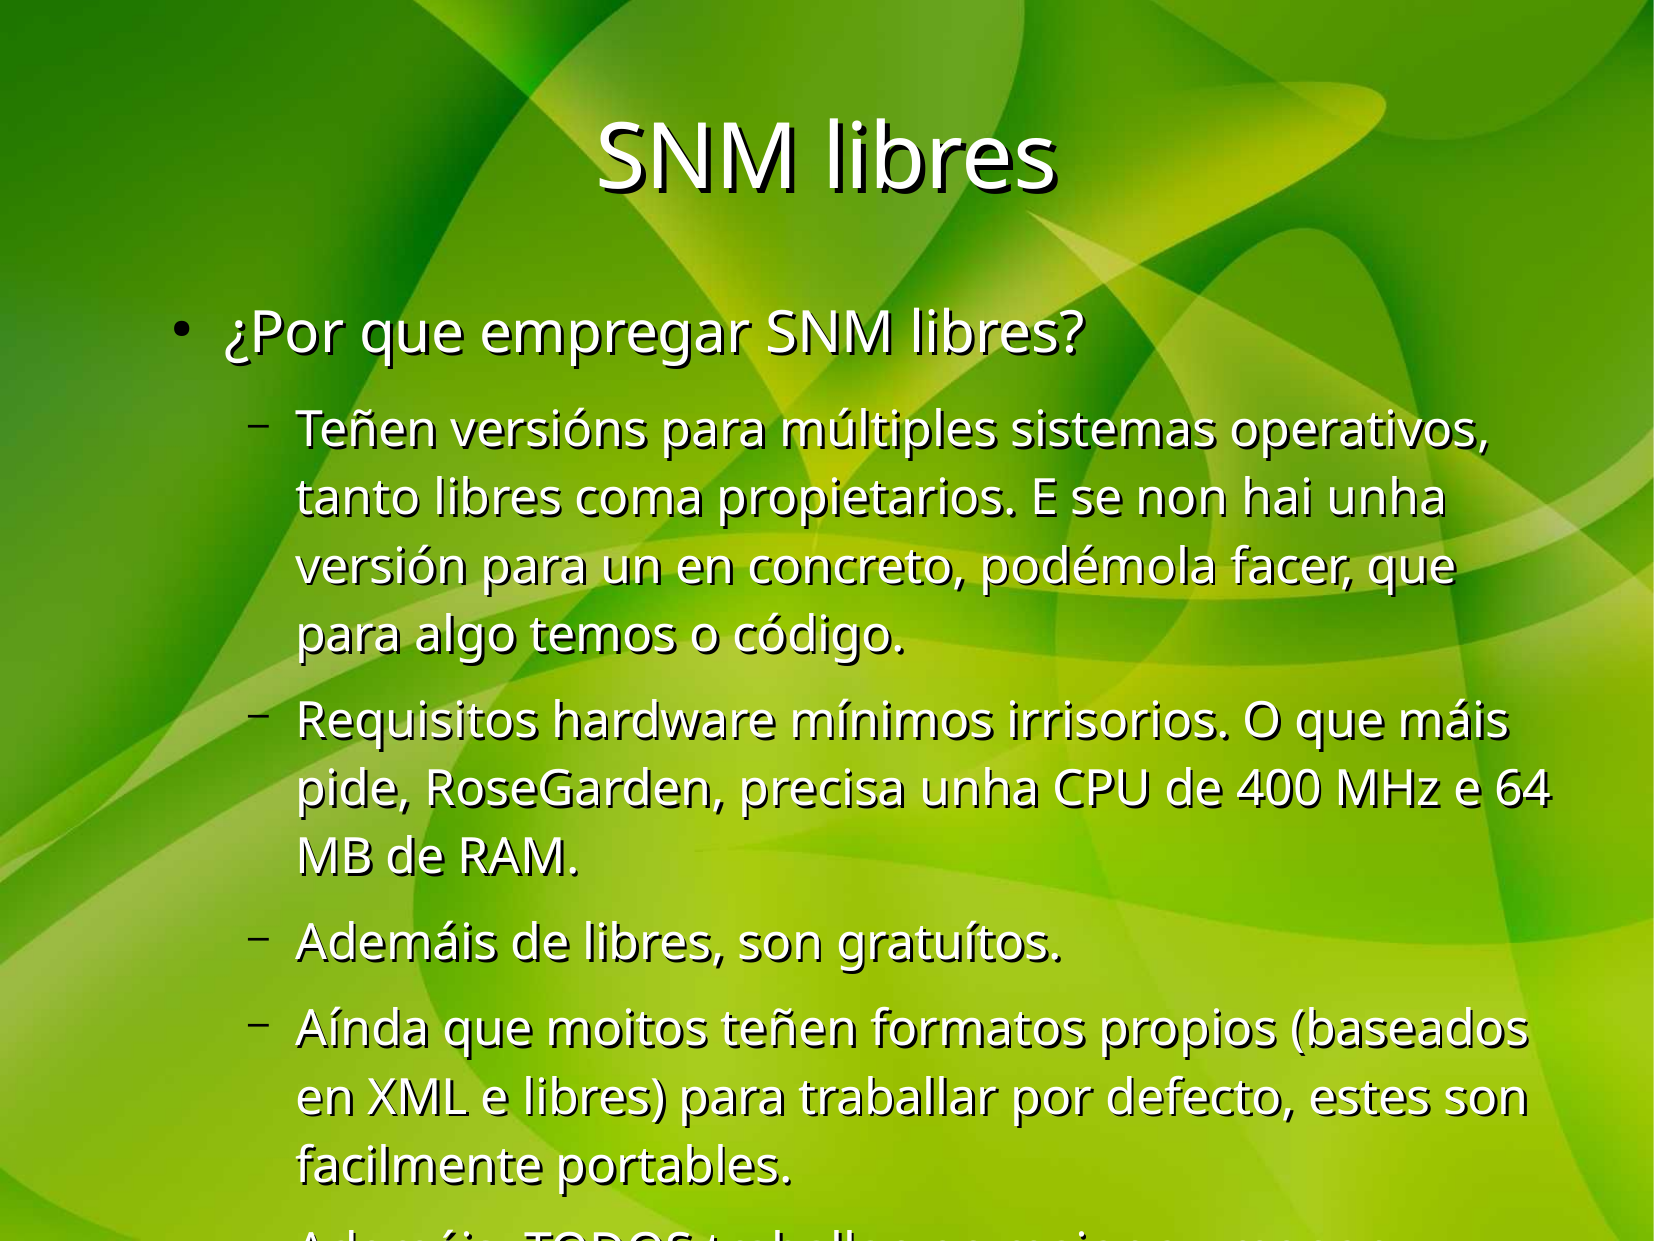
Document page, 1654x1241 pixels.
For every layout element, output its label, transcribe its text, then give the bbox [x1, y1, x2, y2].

list ¿Por que empregar SNM libres? Teñen versións para múltiples sistemas operativos, tanto libres coma propietarios. E se non hai unha versión para un en concreto, podémola facer, que para algo temos o código. Requisitos hardware mínimos irrisorios. O que máis pide, RoseGarden, precisa unha CPU de 400 MHz e 64 MB de RAM. Ademáis de libres, son gratuítos. Aínda que moitos teñen formatos propios (baseados en XML e libres) para traballar por defecto, estes son facilmente portables. Ademáis, TODOS traballan en maior ou menor medida cos estándares libres máis populares. [82, 290, 1571, 1210]
title SNM libres [82, 56, 1571, 250]
picture [0, 0, 1654, 1241]
